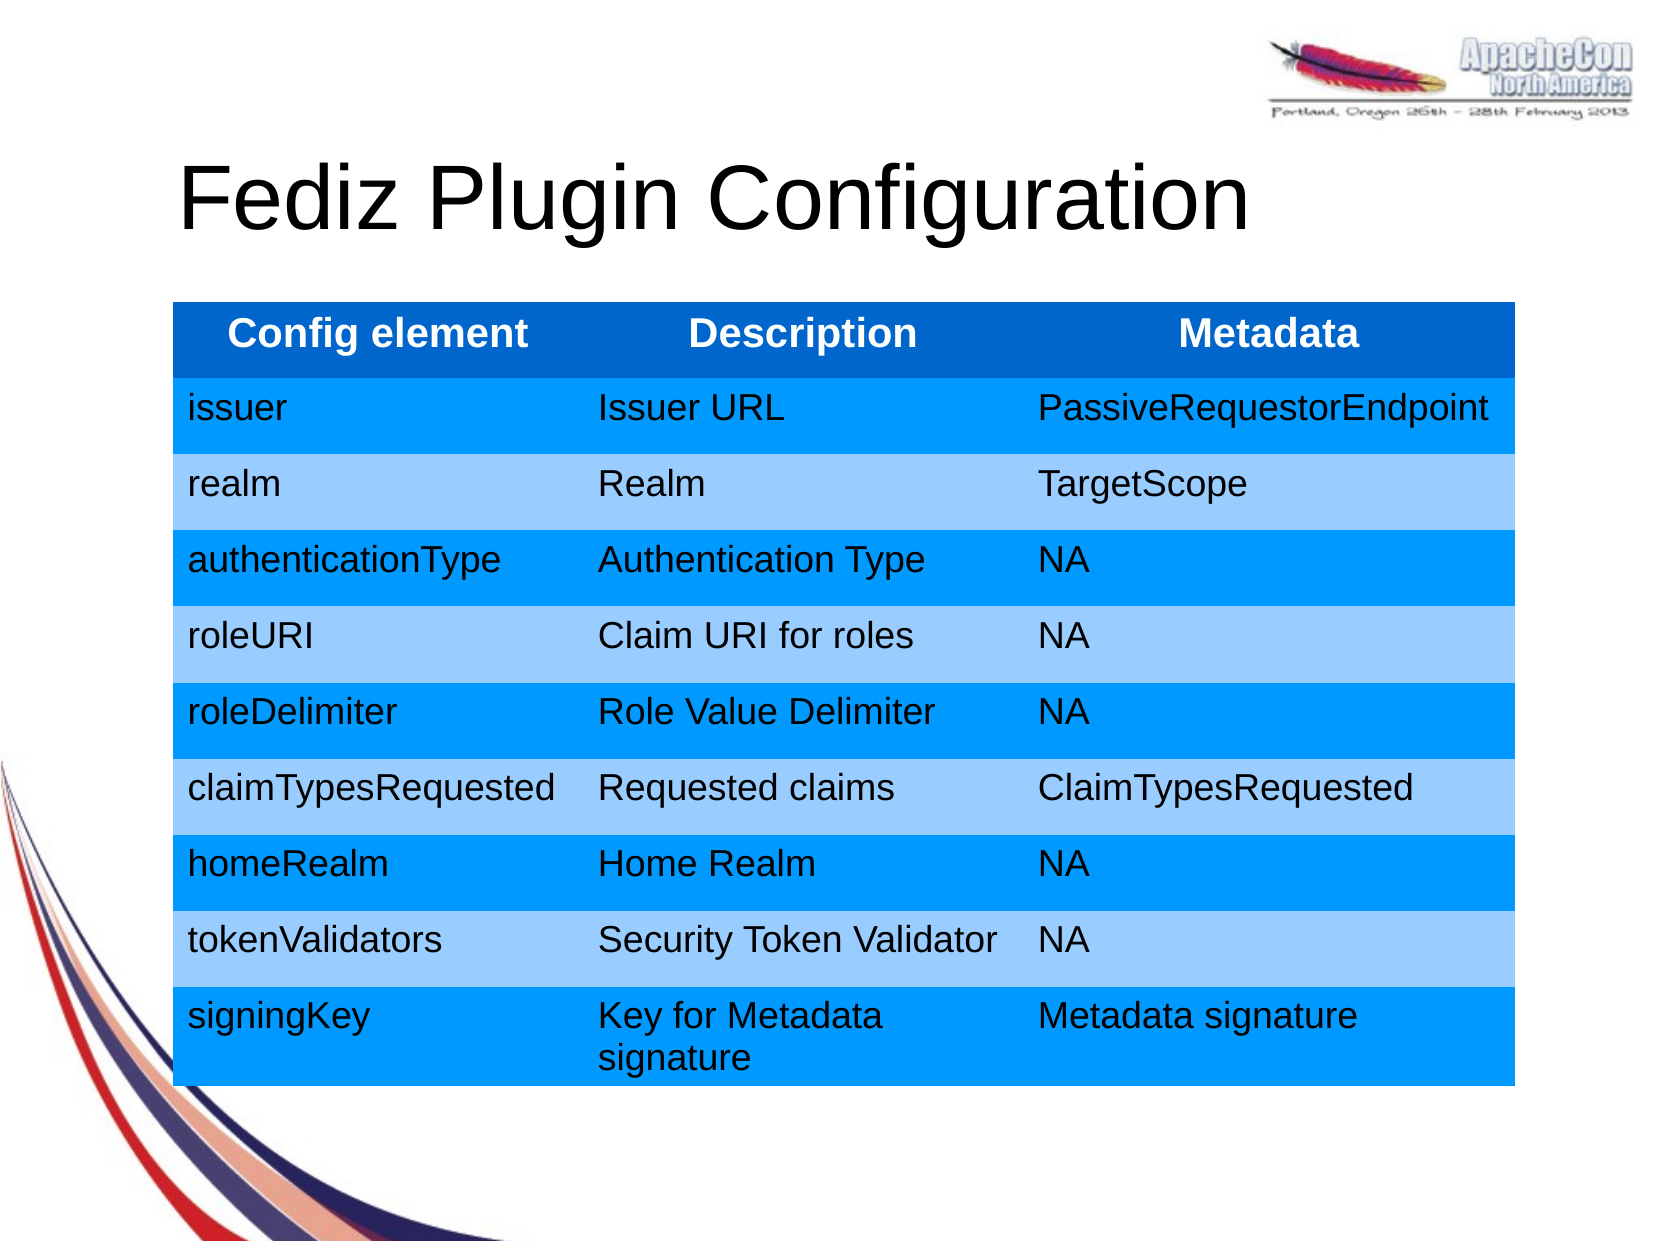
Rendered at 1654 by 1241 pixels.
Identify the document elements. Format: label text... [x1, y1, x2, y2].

table_cell Metadata signature [1023, 987, 1515, 1086]
table_cell roleDelimiter [173, 683, 583, 759]
table_cell NA [1023, 530, 1515, 606]
table_cell signingKey [173, 987, 583, 1086]
picture [0, 0, 1654, 1241]
table_cell realm [173, 454, 583, 530]
table_cell authenticationType [173, 530, 583, 606]
table_cell TargetScope [1023, 454, 1515, 530]
table_cell roleURI [173, 606, 583, 683]
table_cell Key for Metadata signature [583, 987, 1023, 1086]
table_cell ClaimTypesRequested [1023, 759, 1515, 835]
table_cell issuer [173, 378, 583, 454]
table_header Metadata [1023, 302, 1515, 378]
table_cell Claim URI for roles [583, 606, 1023, 683]
table_cell Home Realm [583, 835, 1023, 911]
table_cell Security Token Validator [583, 911, 1023, 987]
table_cell homeRealm [173, 835, 583, 911]
table_cell PassiveRequestorEndpoint [1023, 378, 1515, 454]
table_cell claimTypesRequested [173, 759, 583, 835]
table_cell Issuer URL [583, 378, 1023, 454]
table_header Config element [173, 302, 583, 378]
table_cell Role Value Delimiter [583, 683, 1023, 759]
table_cell Requested claims [583, 759, 1023, 835]
table_header Description [583, 302, 1023, 378]
table_cell NA [1023, 911, 1515, 987]
table_cell NA [1023, 606, 1515, 683]
table_cell Realm [583, 454, 1023, 530]
table_cell tokenValidators [173, 911, 583, 987]
title Fediz Plugin Configuration [177, 146, 1536, 250]
table_cell NA [1023, 683, 1515, 759]
table_cell NA [1023, 835, 1515, 911]
table_cell Authentication Type [583, 530, 1023, 606]
